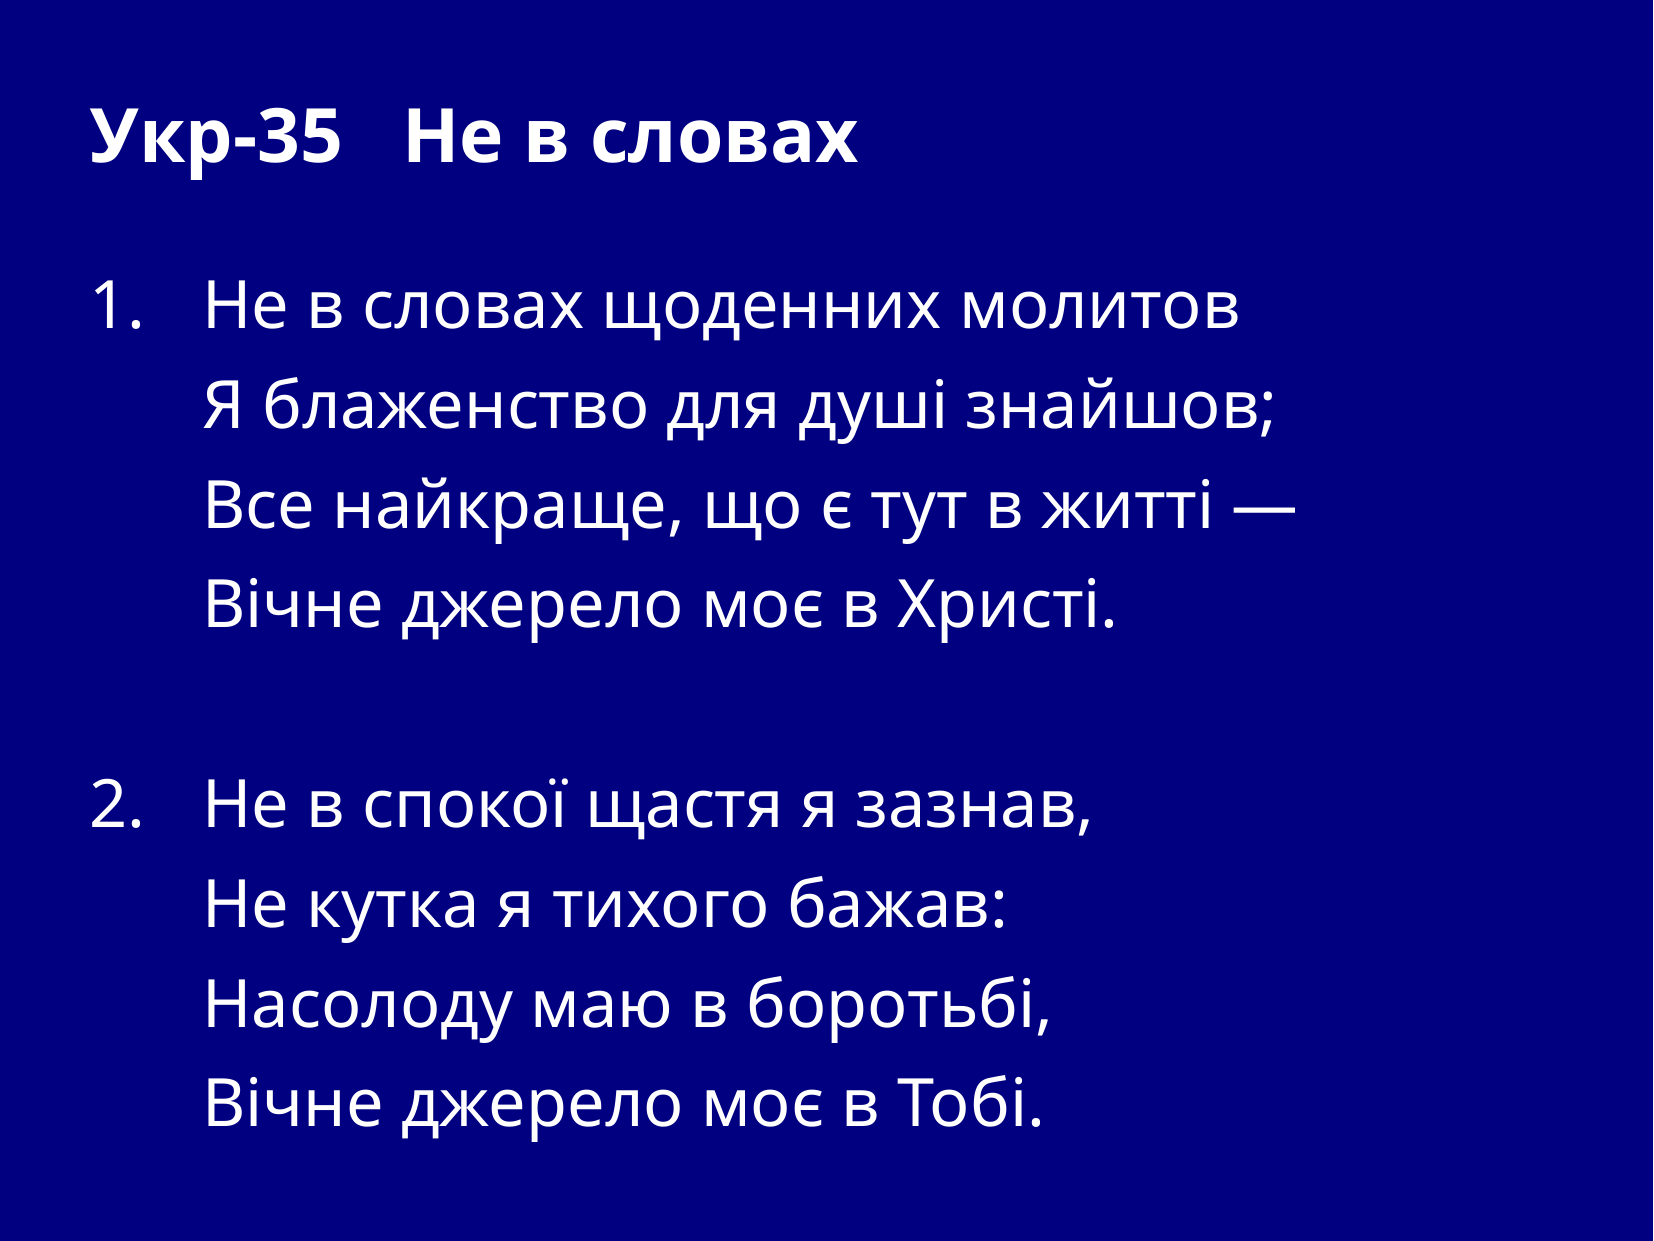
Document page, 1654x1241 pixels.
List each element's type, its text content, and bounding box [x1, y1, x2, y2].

text_box 1. Не в словах щоденних молитов Я блаженство для душі знайшов; Все найкраще, що є тут в житті ― Вічне джерело моє в Христі. 2. Не в спокої щастя я зазнав, Не кутка я тихого бажав: Насолоду маю в боротьбі, Вічне джерело моє в Тобі. [75, 188, 1576, 1163]
text_box Укр-35 Не в словах [75, 75, 1576, 188]
